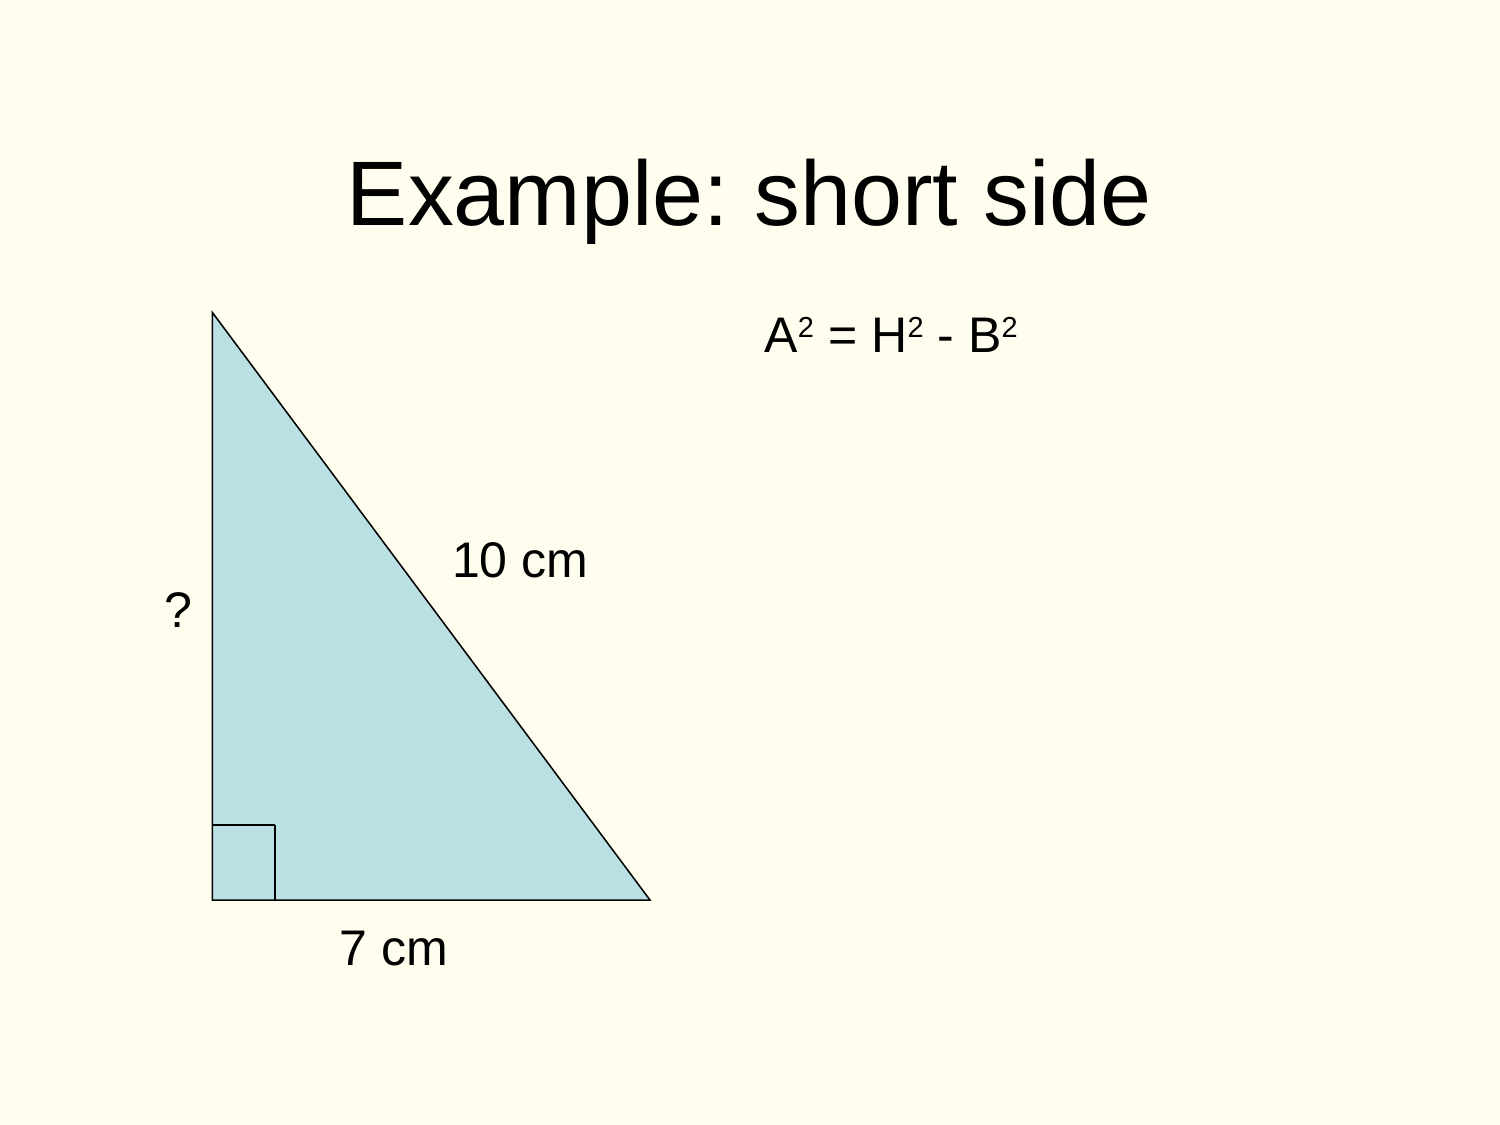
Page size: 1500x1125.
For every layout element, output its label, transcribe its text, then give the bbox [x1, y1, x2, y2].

title Example: short side [112, 99, 1388, 288]
text_box 10 cm [437, 524, 604, 597]
text_box A2 = H2 - B2 [749, 299, 1091, 372]
text_box 7 cm [324, 912, 464, 984]
text_box ? [149, 574, 201, 647]
text_box [212, 312, 651, 901]
